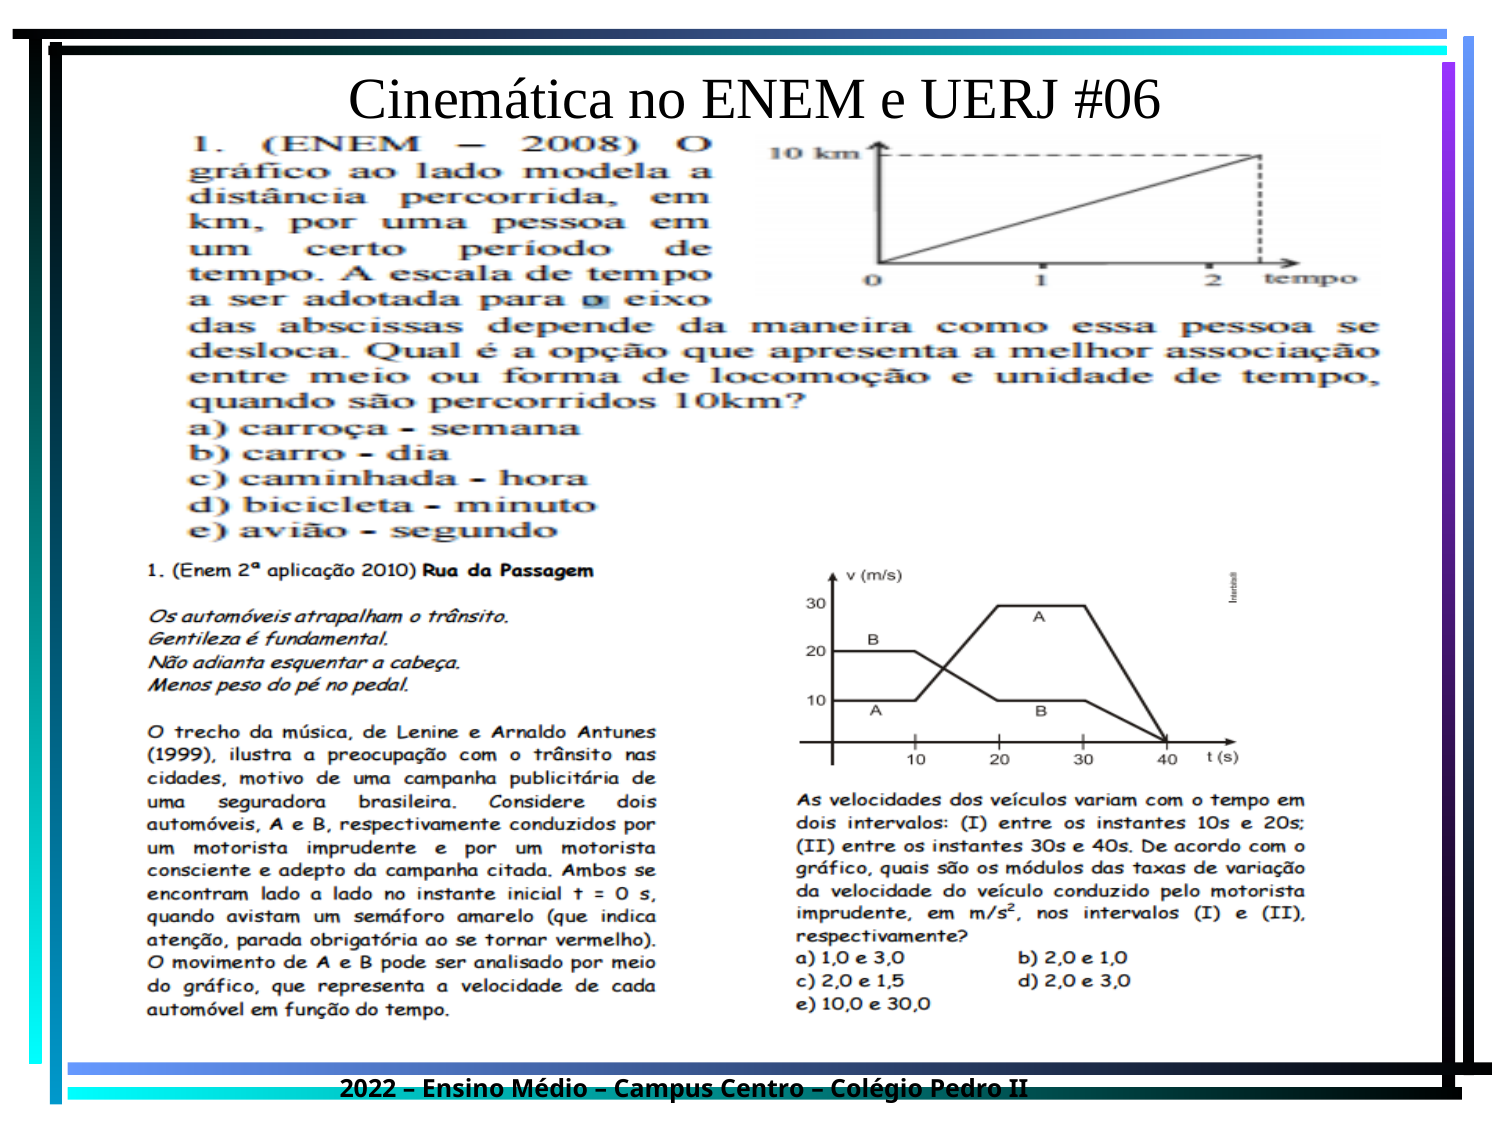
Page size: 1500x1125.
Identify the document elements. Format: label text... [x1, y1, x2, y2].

picture [0, 0, 1500, 1125]
text_box 2022 – Ensino Médio – Campus Centro – Colégio Pedro II [324, 1062, 1045, 1113]
title Cinemática no ENEM e UERJ #06 [118, 59, 1394, 148]
